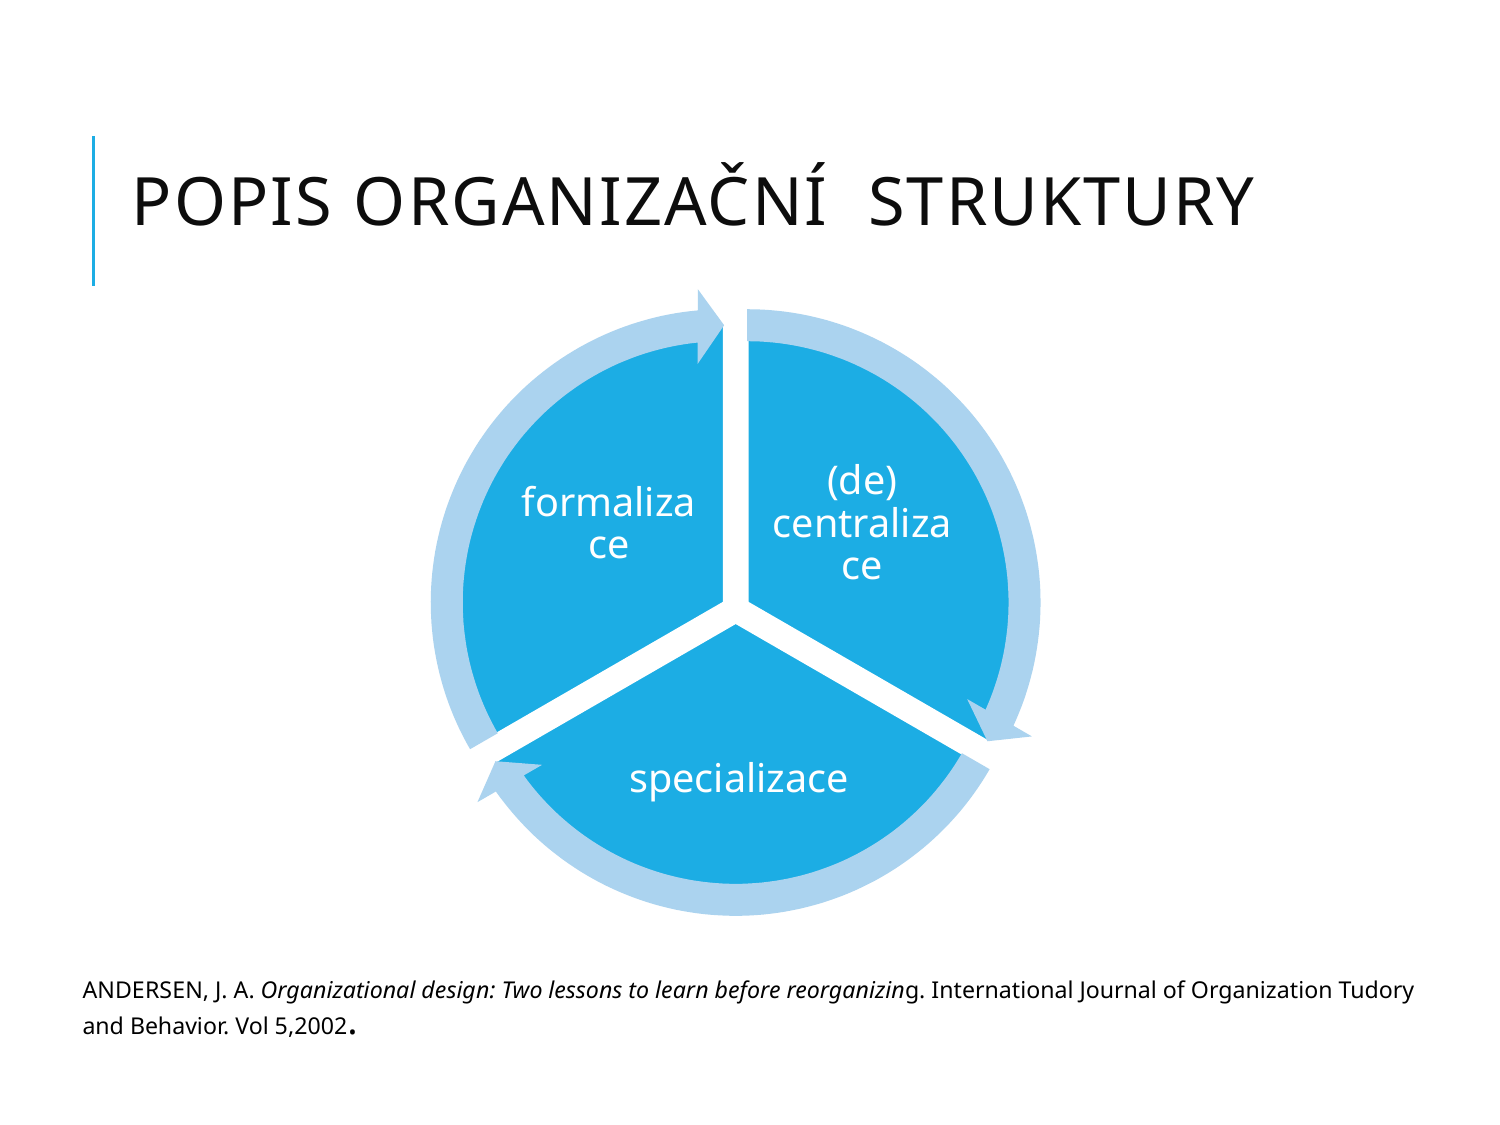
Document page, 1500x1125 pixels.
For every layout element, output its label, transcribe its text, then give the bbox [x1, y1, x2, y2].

text_box specializace [493, 622, 962, 883]
text_box [430, 289, 725, 750]
text_box (de) centralizace [747, 342, 1008, 742]
text_box [747, 309, 1041, 742]
text_box formalizace [463, 326, 725, 734]
list ANDERSEN, J. A. Organizational design: Two lessons to learn before reorganizing. International Journal of Organization Tudory and Behavior. Vol 5,2002. [75, 262, 1426, 1052]
text_box [477, 753, 990, 916]
title Popis organizační struktury [116, 150, 1467, 263]
